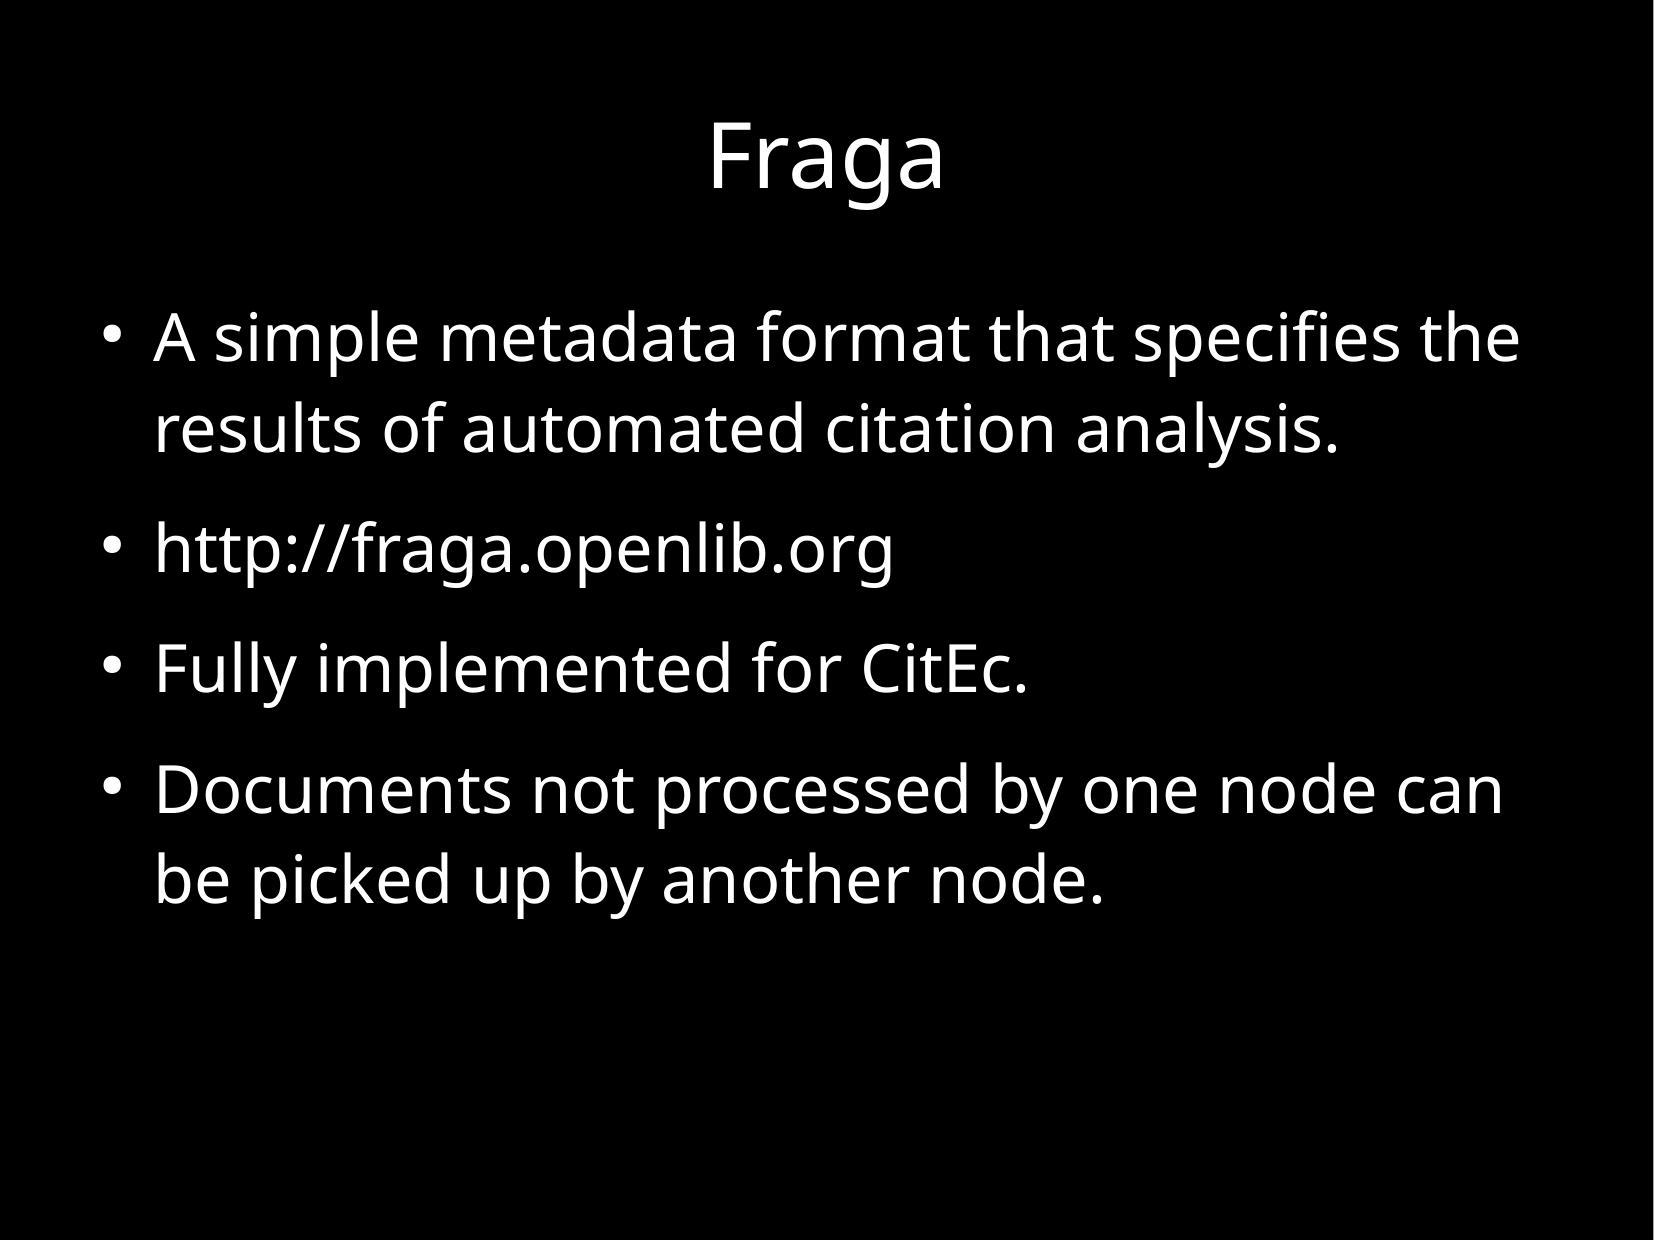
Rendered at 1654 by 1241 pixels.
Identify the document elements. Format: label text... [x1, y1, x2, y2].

title Fraga [82, 49, 1571, 257]
list A simple metadata format that specifies the results of automated citation analysis. http://fraga.openlib.org Fully implemented for CitEc. Documents not processed by one node can be picked up by another node. [82, 290, 1571, 1010]
